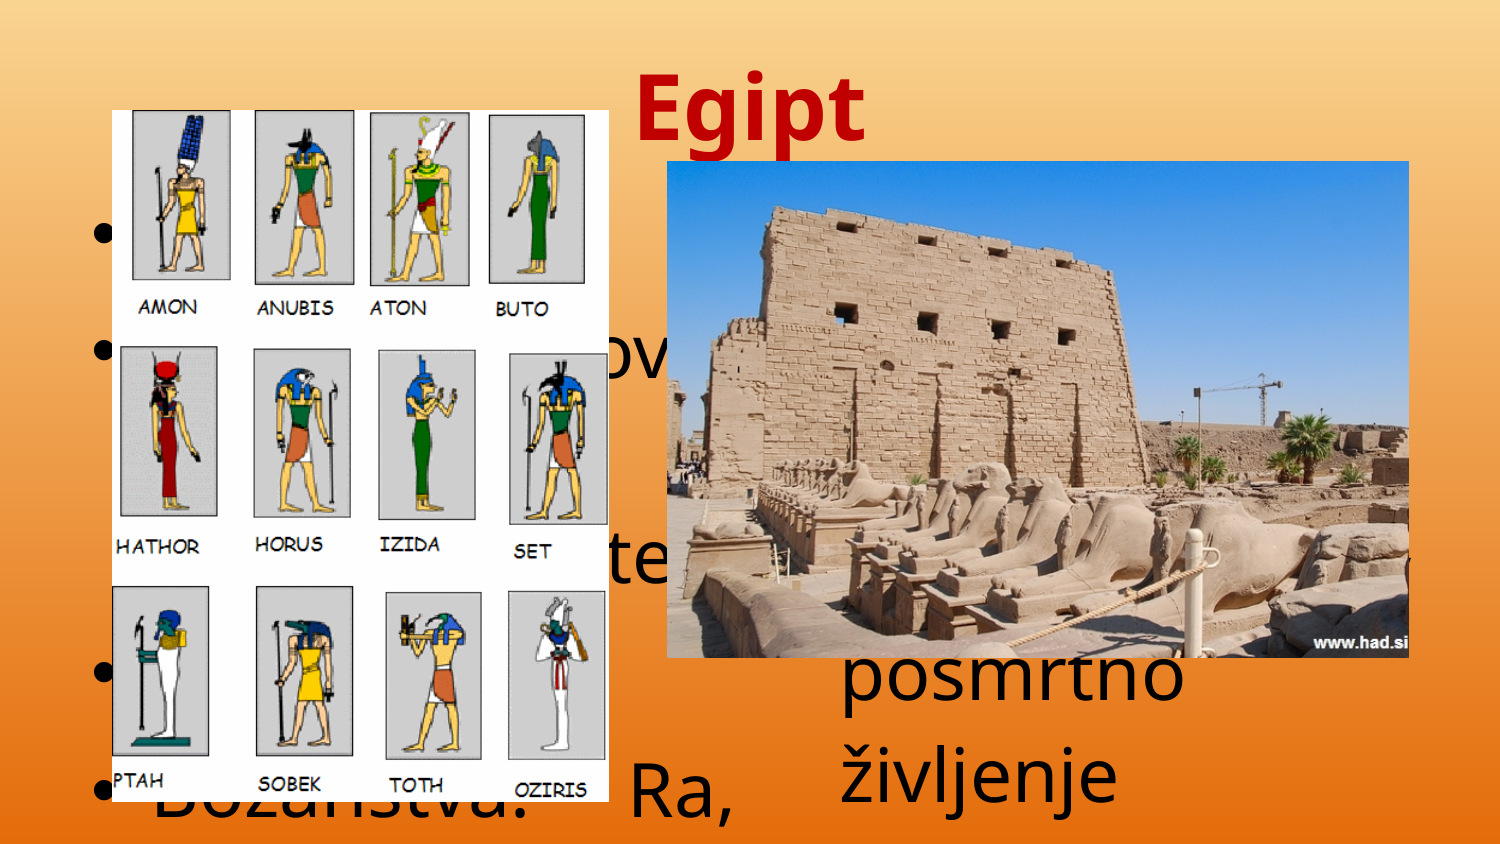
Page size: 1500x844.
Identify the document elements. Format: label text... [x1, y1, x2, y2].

title Egipt [75, 33, 1425, 175]
picture [112, 110, 609, 803]
table_header Politeizem Vpliv Nilovih poplav in sončne toplote Sinkretizem Božanstva: Ra, Amon, Hator, Nut, Hor, Oziris, Izida, Anubis, Maat, Thot, Set, Geb [77, 174, 752, 844]
table_header Vesoljni nered – Izfet Svetišča Verovanje v posmrtno življenje [752, 174, 1427, 844]
picture [667, 161, 1409, 658]
